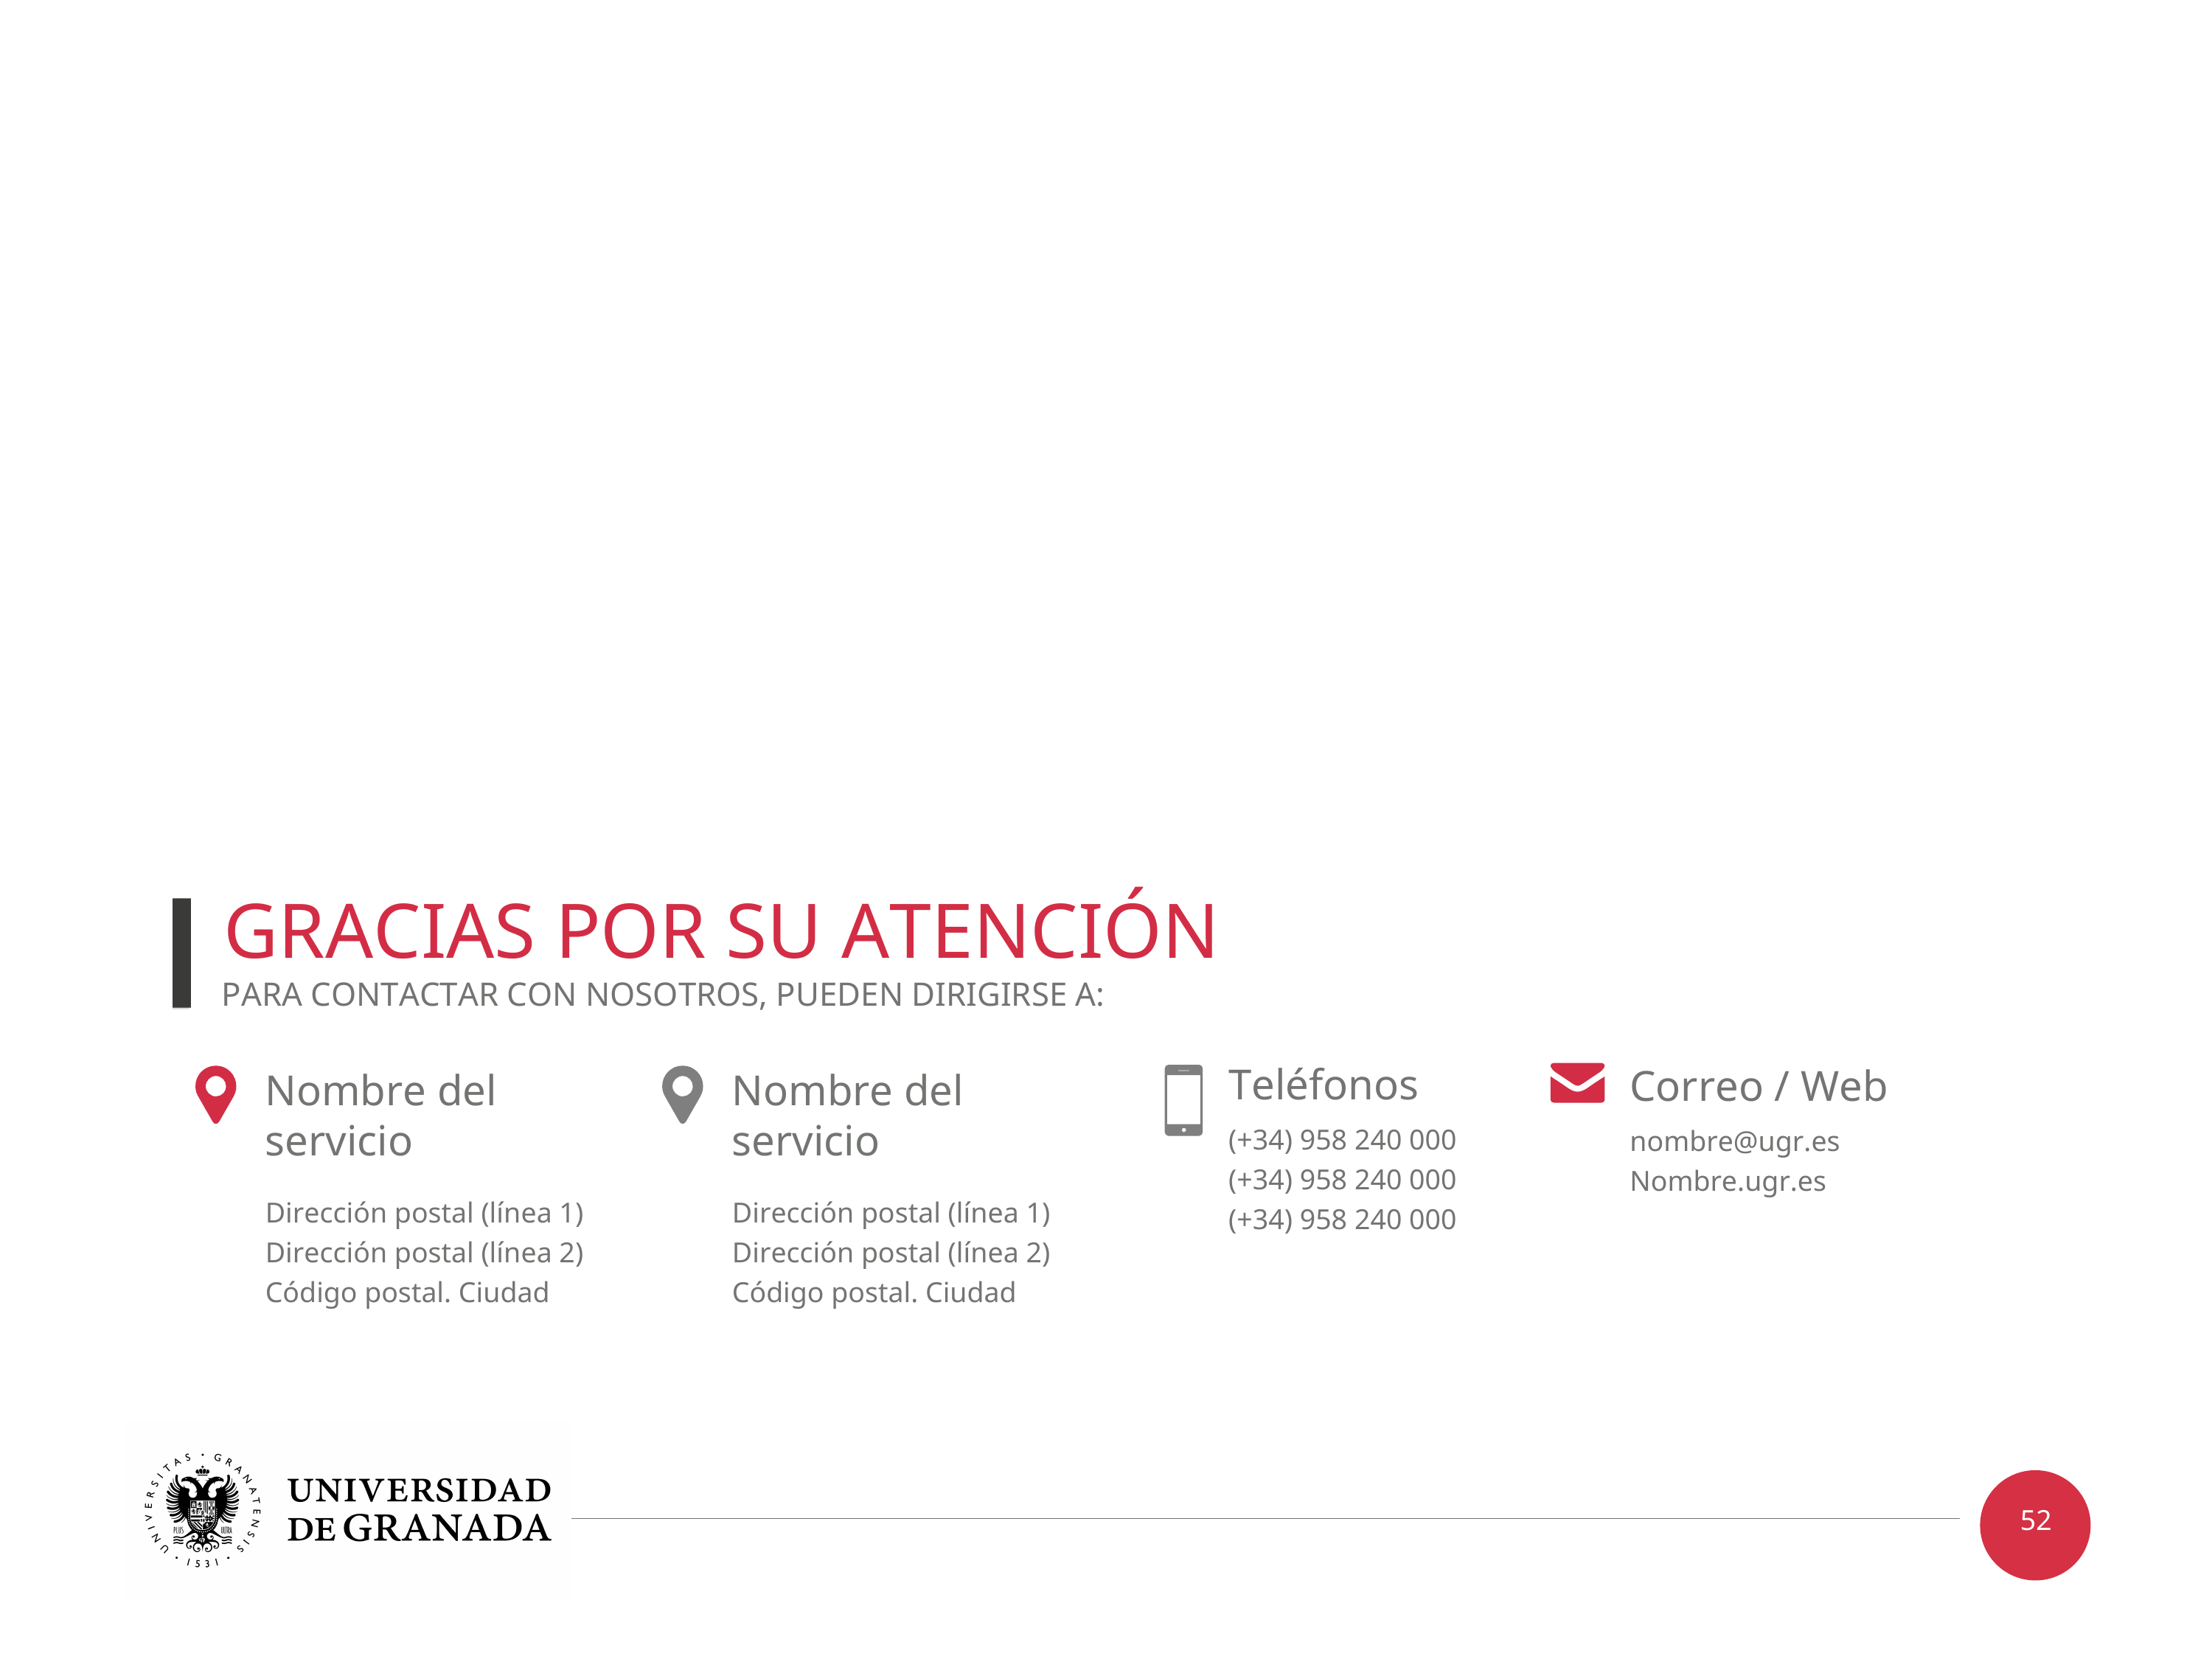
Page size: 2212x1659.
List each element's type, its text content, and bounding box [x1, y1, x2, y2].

text_box Nombre del servicio [721, 1058, 1109, 1170]
text_box Correo / Web [1618, 1054, 2006, 1111]
text_box GRACIAS POR SU ATENCIÓN [212, 877, 2063, 980]
text_box Dirección postal (línea 1) Dirección postal (línea 2) Código postal. Ciudad [254, 1182, 642, 1455]
picture [125, 1421, 571, 1600]
text_box [173, 898, 191, 1008]
text_box PARA CONTACTAR CON NOSOTROS, PUEDEN DIRIGIRSE A: [210, 968, 2061, 1019]
text_box Teléfonos [1217, 1052, 1500, 1109]
text_box [1164, 1065, 1203, 1136]
text_box Nombre del servicio [254, 1058, 642, 1170]
text_box [662, 1065, 703, 1124]
text_box (+34) 958 240 000 (+34) 958 240 000 (+34) 958 240 000 [1217, 1109, 1500, 1236]
text_box Dirección postal (línea 1) Dirección postal (línea 2) Código postal. Ciudad [721, 1182, 1109, 1455]
text_box [195, 1065, 237, 1124]
text_box nombre@ugr.es Nombre.ugr.es [1618, 1111, 2006, 1237]
text_box [1550, 1062, 1605, 1086]
text_box [1550, 1076, 1605, 1103]
